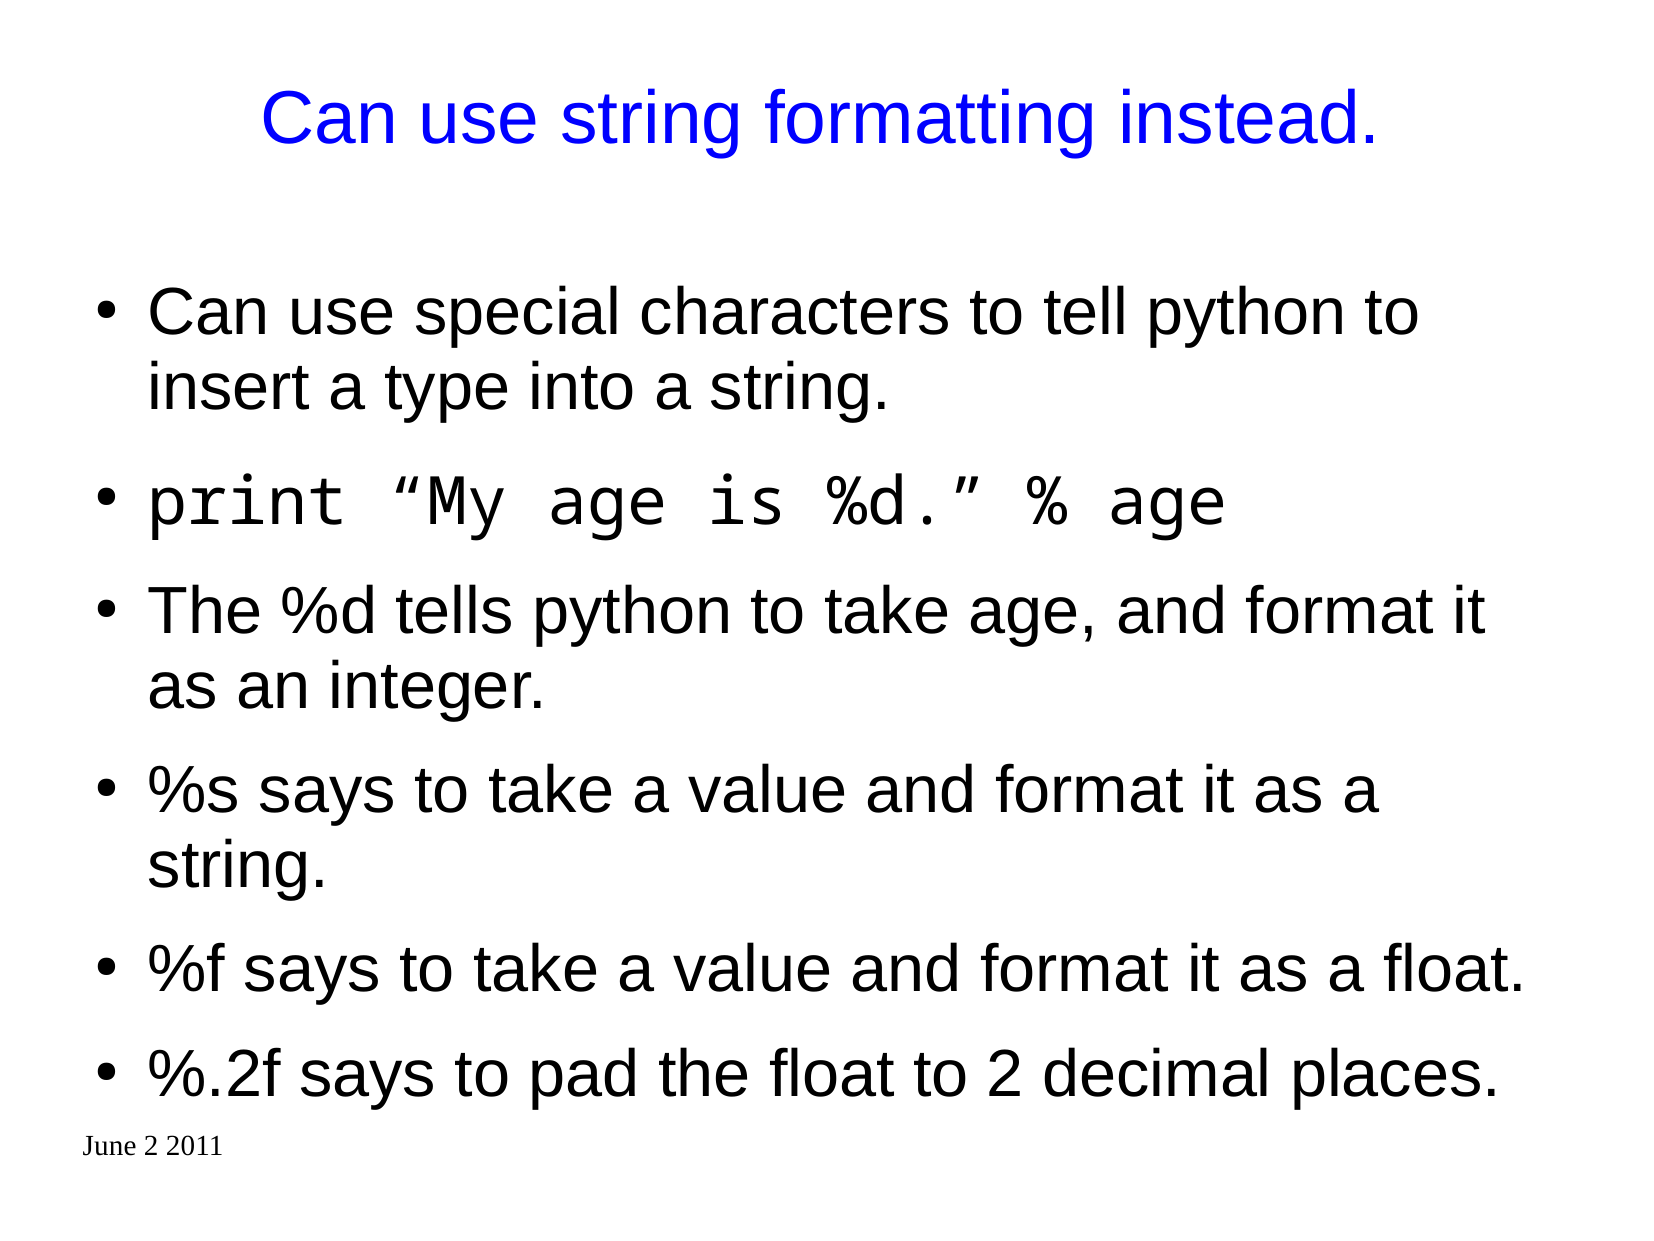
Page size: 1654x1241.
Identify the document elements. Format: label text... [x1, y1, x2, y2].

title Can use string formatting instead. [76, 58, 1565, 178]
list Can use special characters to tell python to insert a type into a string. print “My age is %d.” % age The %d tells python to take age, and format it as an integer. %s says to take a value and format it as a string. %f says to take a value and format it as a float. %.2f says to pad the float to 2 decimal places. [76, 274, 1565, 1093]
